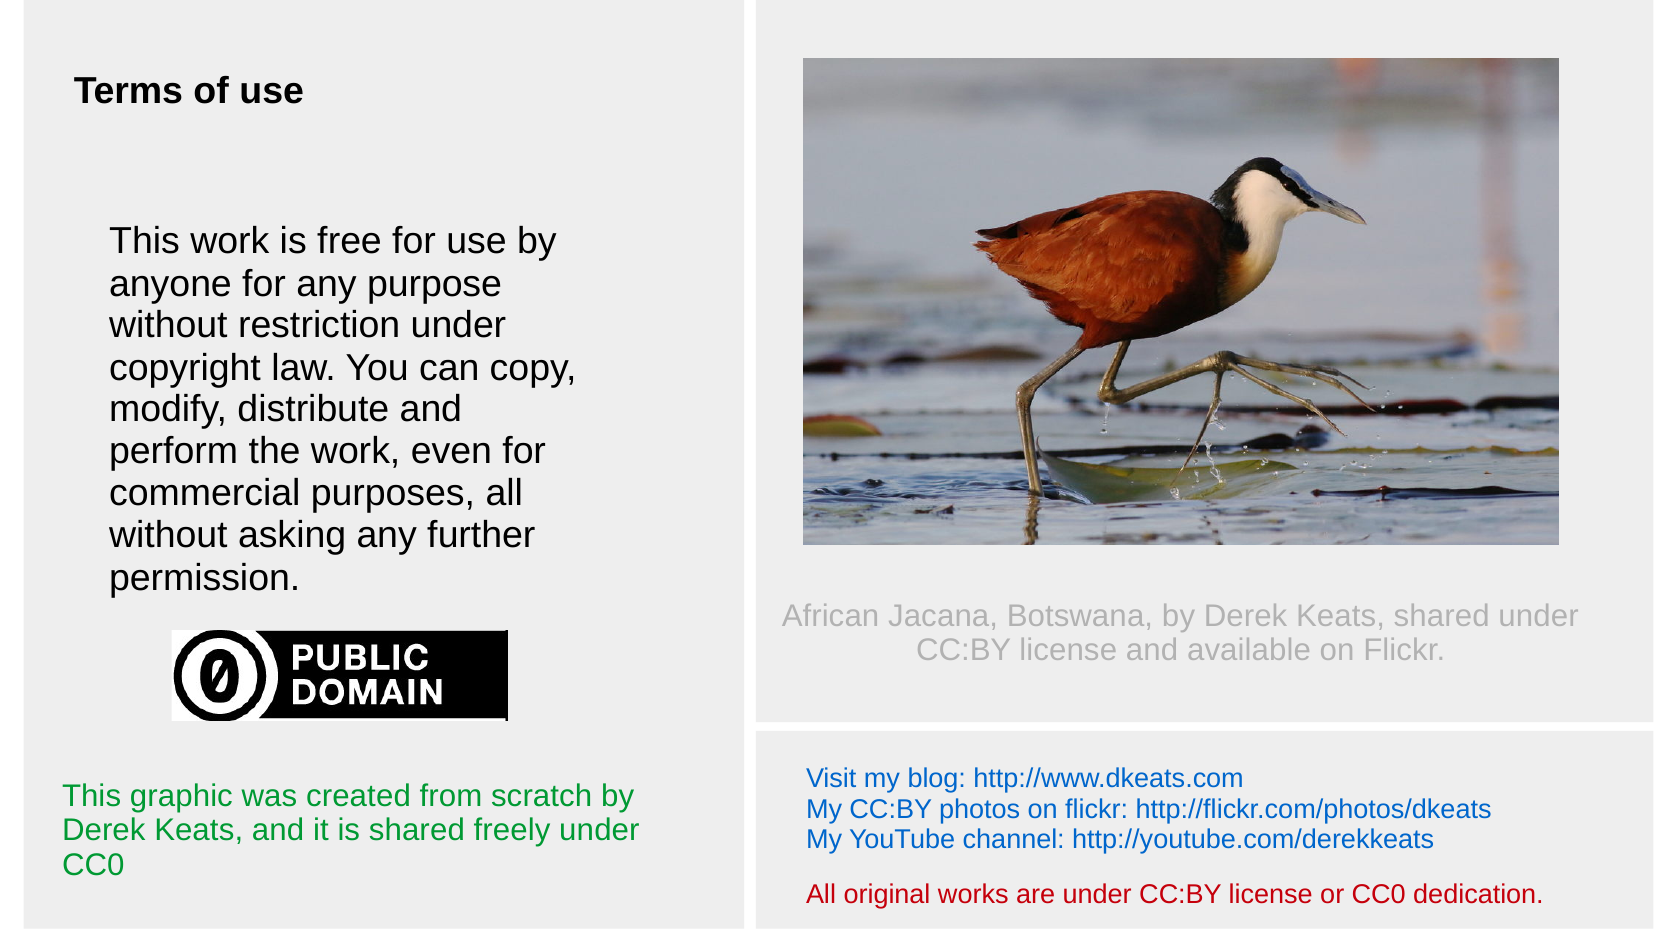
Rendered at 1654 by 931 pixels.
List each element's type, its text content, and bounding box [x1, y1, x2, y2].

picture [171, 630, 508, 721]
text_box Visit my blog: http://www.dkeats.com My CC:BY photos on flickr: http://flickr.com/photos/dkeats My YouTube channel: http://youtube.com/derekkeats All original works are under CC:BY license or CC0 dedication. [791, 755, 1619, 924]
picture [803, 58, 1559, 545]
text_box This graphic was created from scratch by Derek Keats, and it is shared freely under CC0 [47, 770, 697, 898]
text_box Terms of use [59, 61, 319, 119]
text_box [755, 730, 1654, 929]
text_box [755, 0, 1654, 723]
text_box African Jacana, Botswana, by Derek Keats, shared under CC:BY license and available on Flickr. [755, 590, 1607, 675]
text_box [23, 0, 745, 929]
text_box This work is free for use by anyone for any purpose without restriction under copyright law. You can copy, modify, distribute and perform the work, even for commercial purposes, all without asking any further permission. [94, 212, 603, 602]
